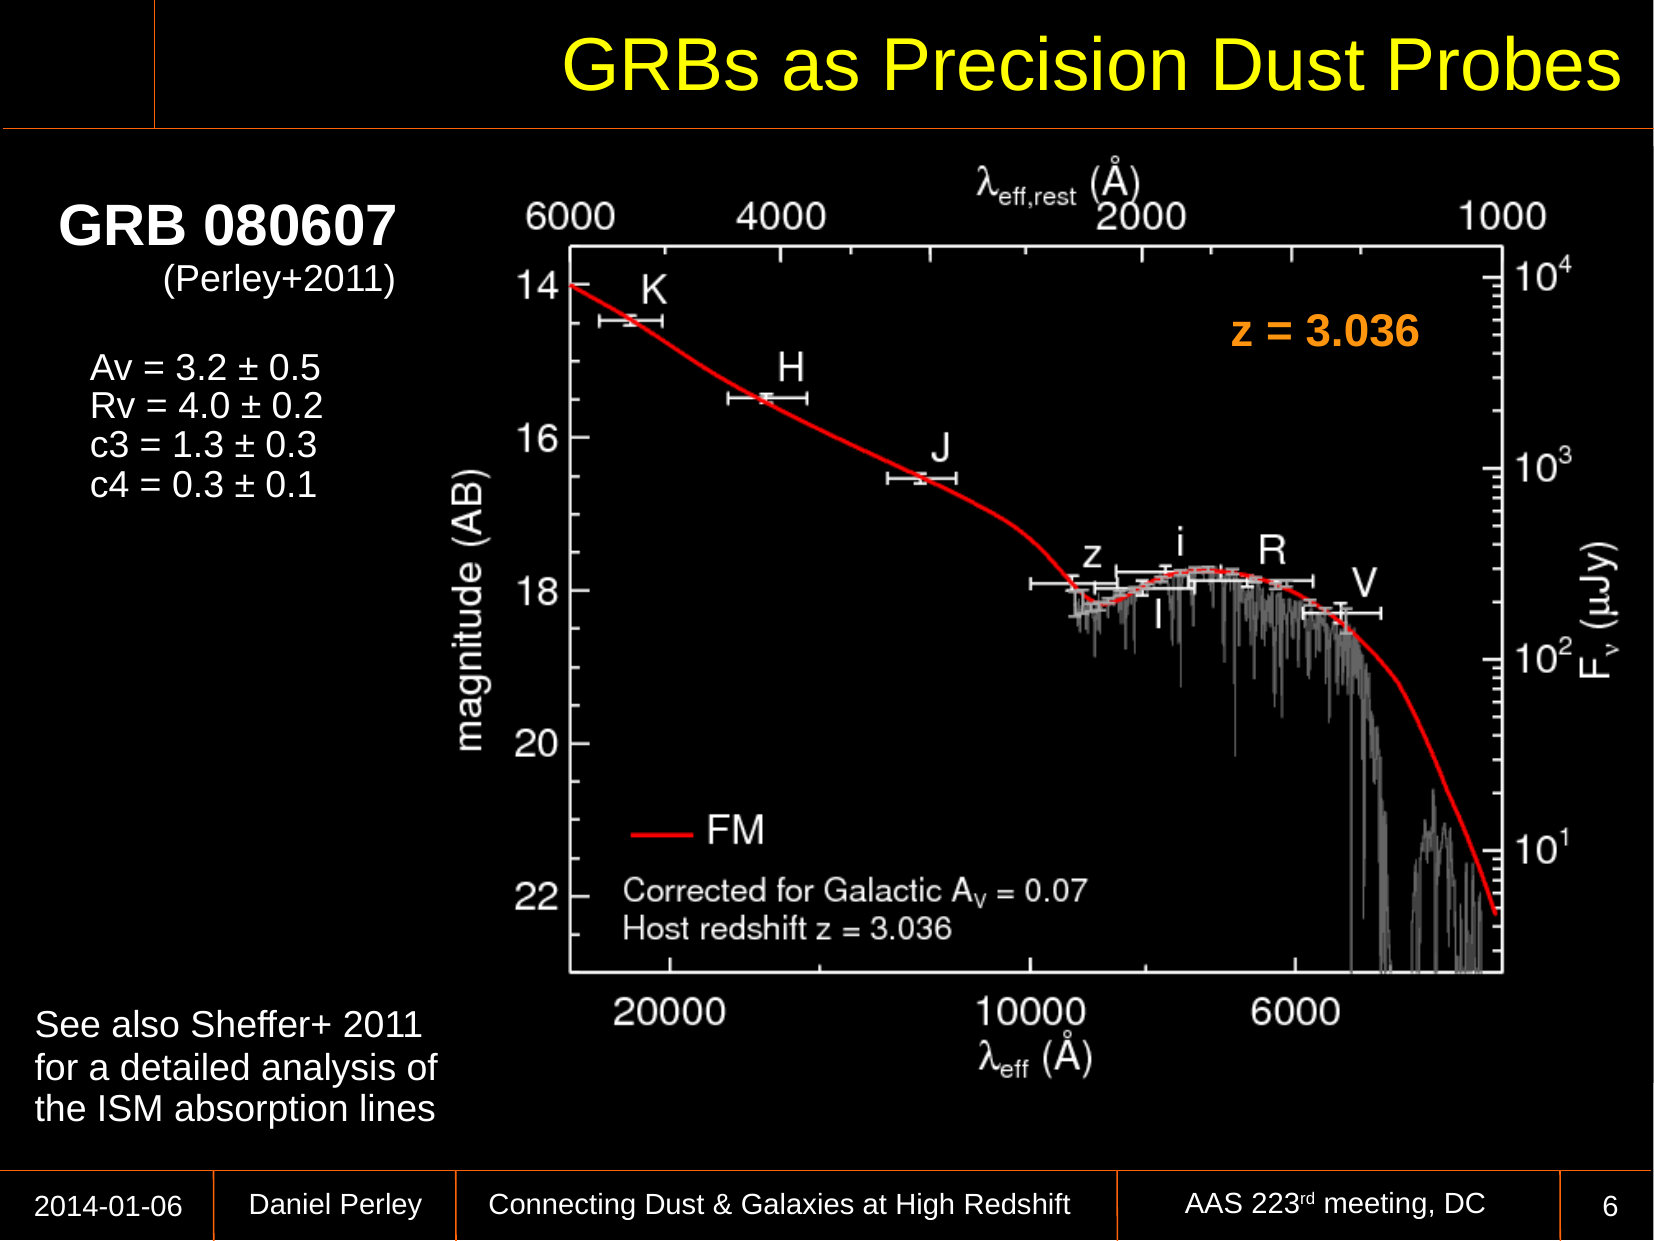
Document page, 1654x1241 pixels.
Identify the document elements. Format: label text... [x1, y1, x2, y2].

picture [419, 146, 1654, 1083]
text_box See also Sheffer+ 2011 for a detailed analysis of the ISM absorption lines [19, 996, 470, 1138]
text_box z = 3.036 [1215, 297, 1441, 364]
text_box Av = 3.2 ± 0.5 Rv = 4.0 ± 0.2 c3 = 1.3 ± 0.3 c4 = 0.3 ± 0.1 [75, 341, 339, 516]
text_box GRB 080607 (Perley+2011) [43, 185, 456, 308]
title GRBs as Precision Dust Probes [187, 21, 1624, 108]
